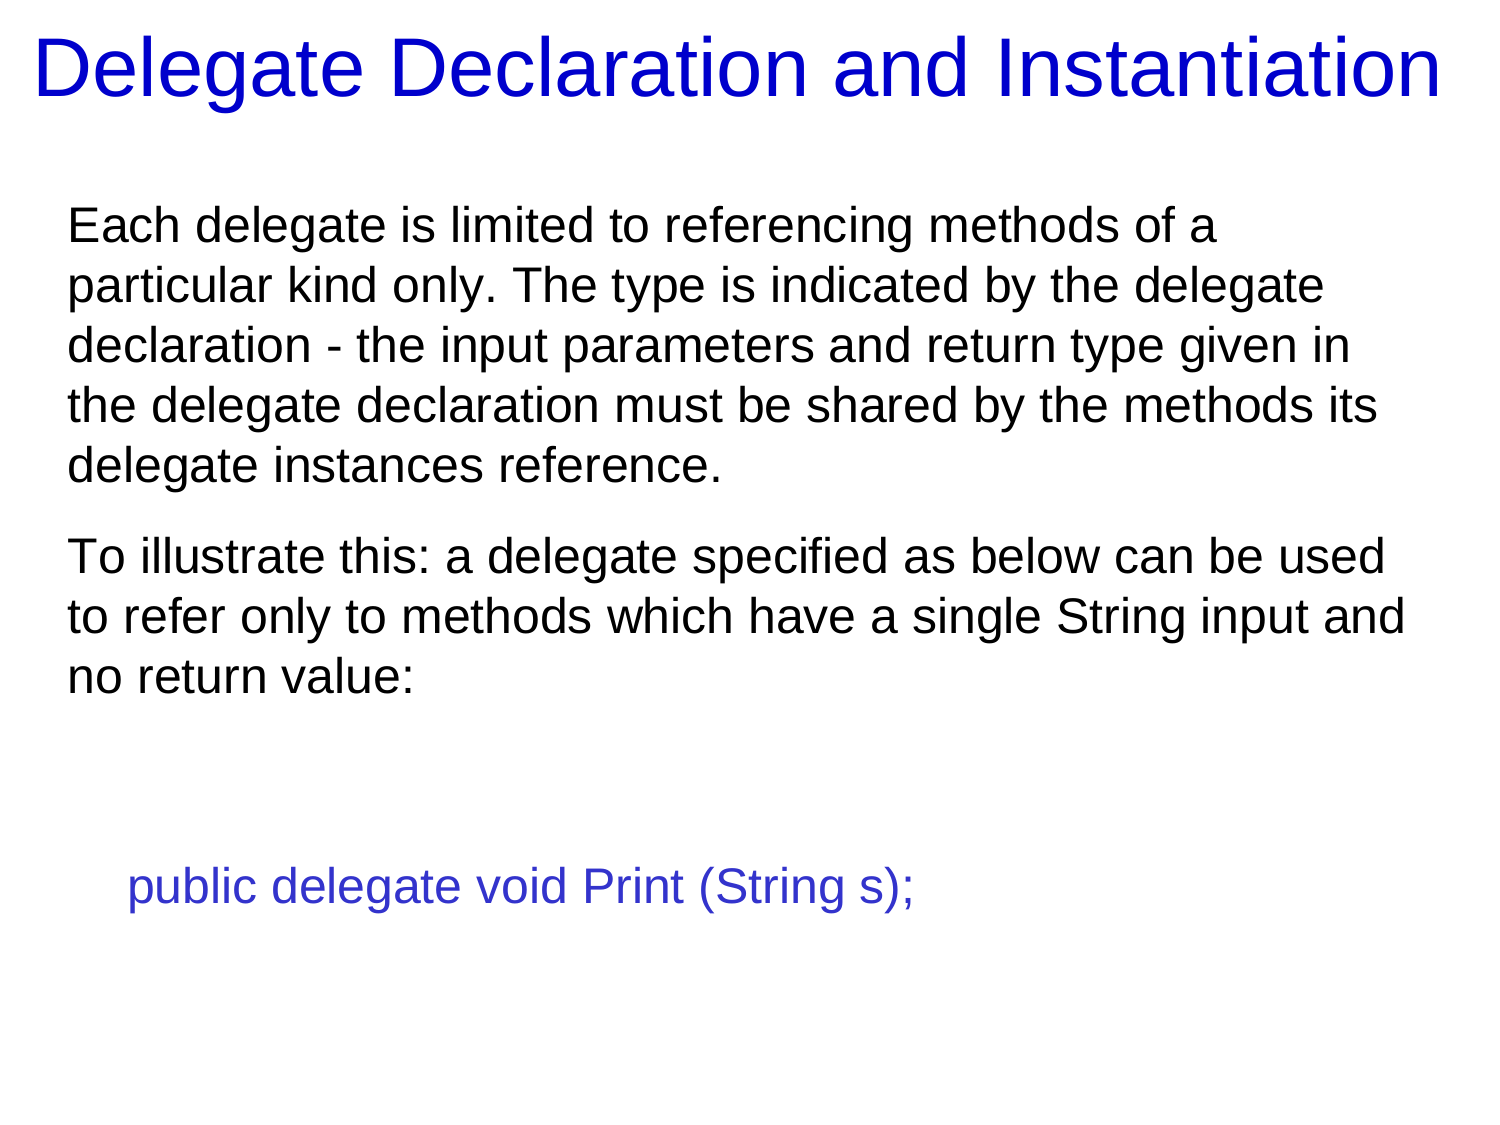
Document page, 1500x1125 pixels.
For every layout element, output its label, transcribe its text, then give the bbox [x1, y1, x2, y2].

text_box public delegate void Print (String s); [112, 846, 1247, 922]
text_box Each delegate is limited to referencing methods of a particular kind only. The type is indicated by the delegate declaration - the input parameters and return type given in the delegate declaration must be shared by the methods its delegate instances reference. To illustrate this: a delegate specified as below can be used to refer only to methods which have a single String input and no return value: [53, 184, 1424, 712]
title Delegate Declaration and Instantiation [0, 0, 1500, 126]
